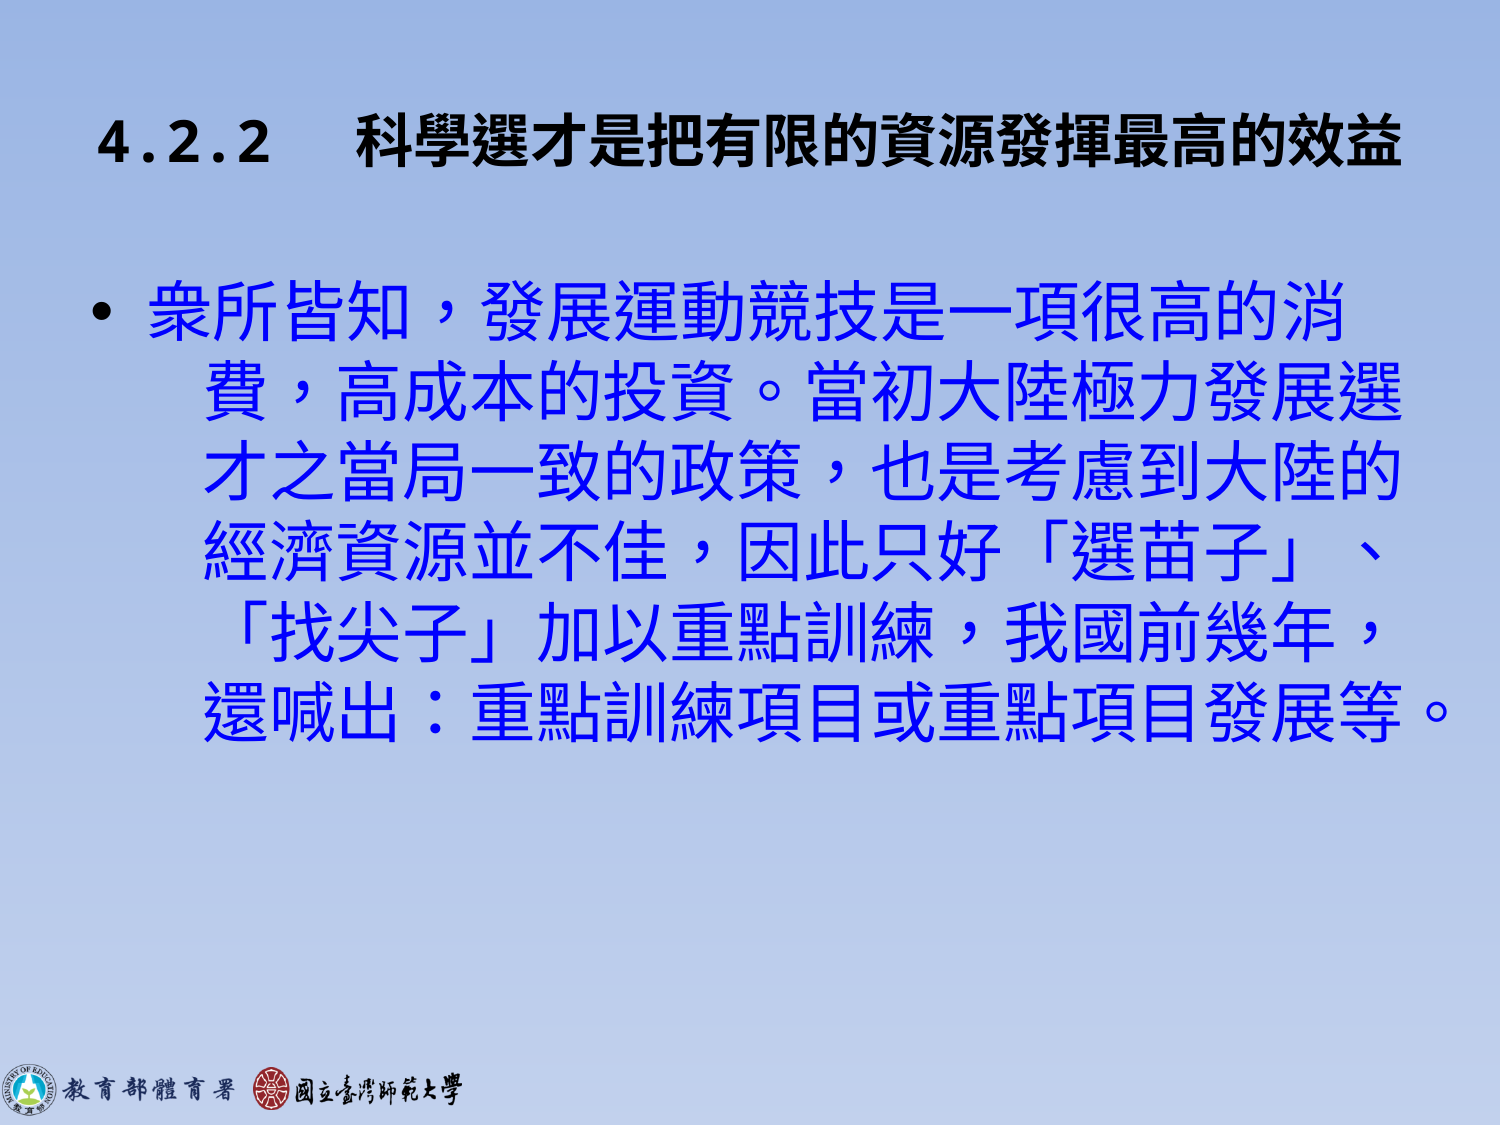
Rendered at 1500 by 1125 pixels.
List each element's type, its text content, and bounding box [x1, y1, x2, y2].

title 4.2.2 科學選才是把有限的資源發揮最高的效益 [75, 45, 1426, 233]
list 衆所皆知，發展運動競技是一項很高的消費，高成本的投資。當初大陸極力發展選才之當局一致的政策，也是考慮到大陸的經濟資源並不佳，因此只好「選苗子」、「找尖子」加以重點訓練，我國前幾年，還喊出：重點訓練項目或重點項目發展等。 [75, 262, 1426, 1005]
